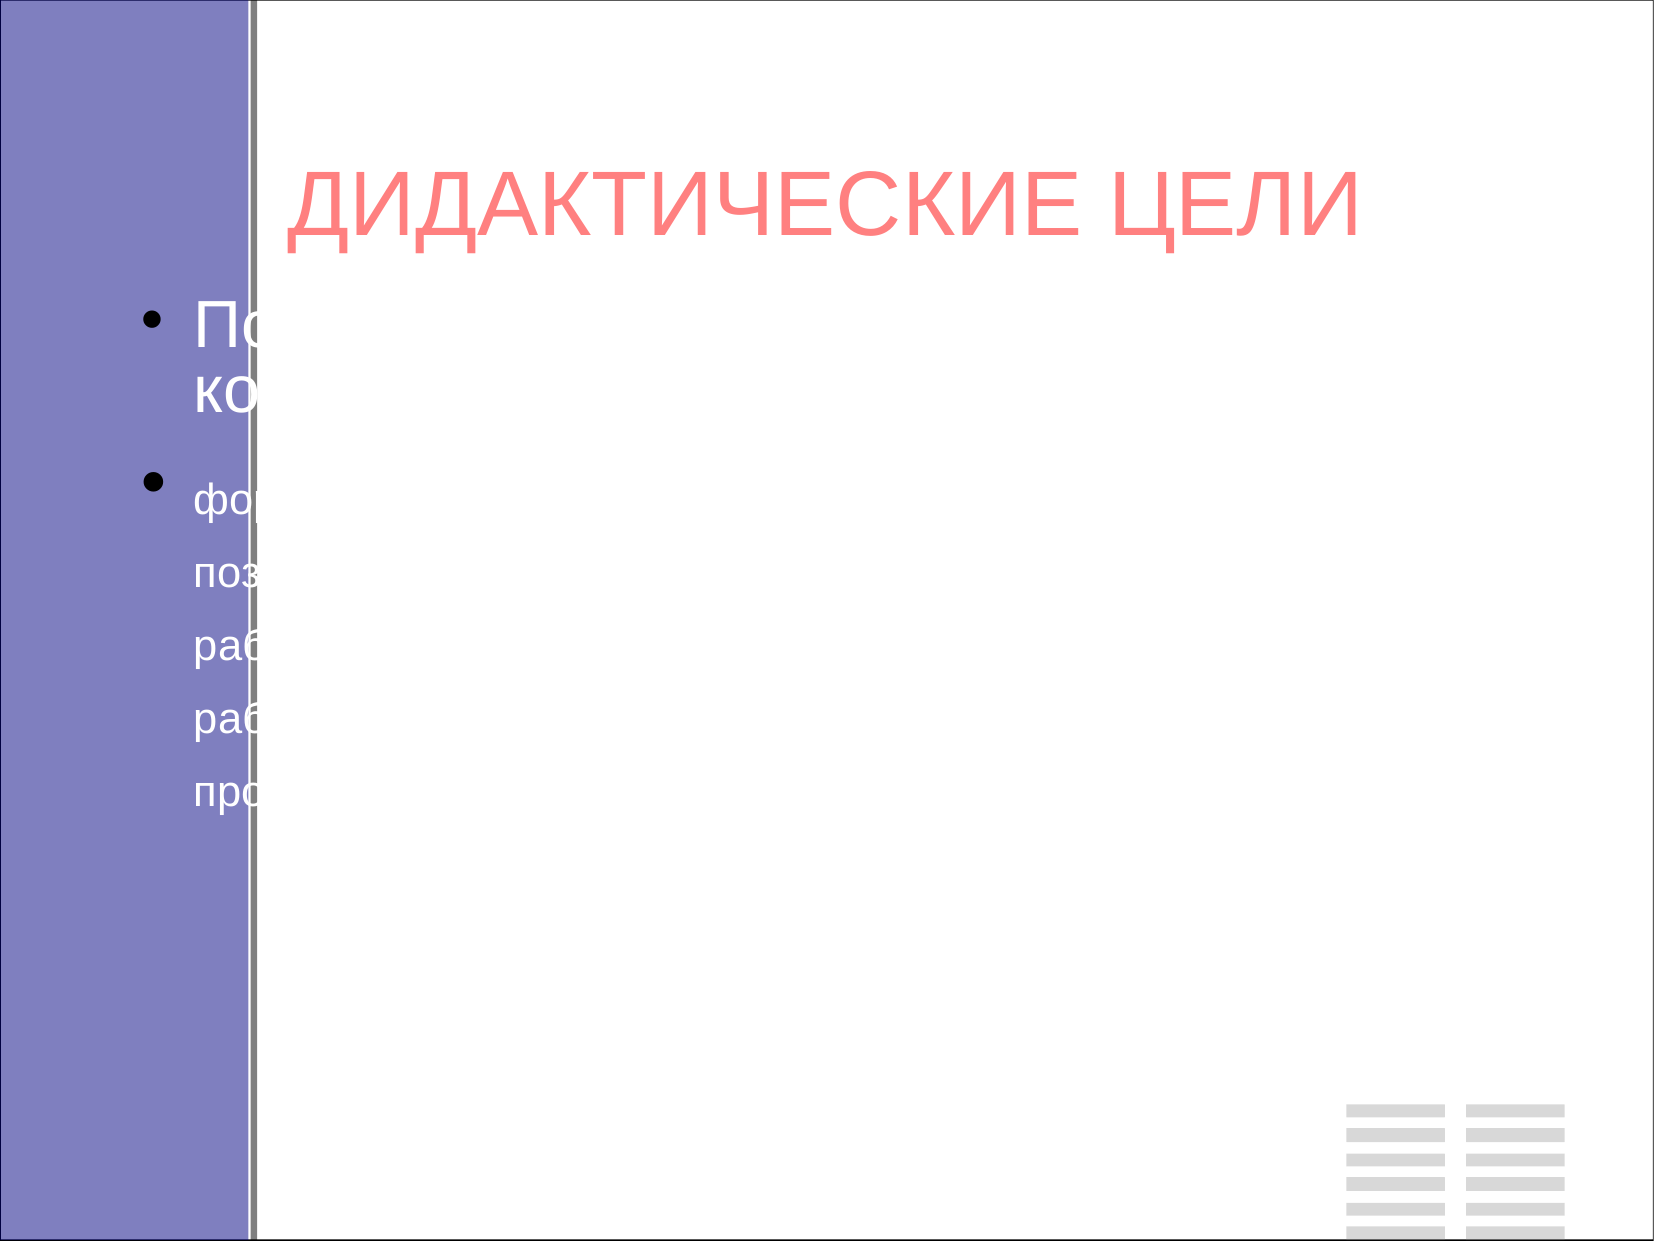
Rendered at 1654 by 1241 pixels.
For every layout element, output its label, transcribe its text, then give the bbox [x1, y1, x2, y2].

title ДИДАКТИЧЕСКИЕ ЦЕЛИ [119, 112, 1532, 305]
list Познакомить детей с устройством компьютера формирование компетентности в сфере самостоятельной познавательной деятельности, критического мышления, навыков работы в команде, приобретение навыков самостоятельной работы с большими объемами информации, умений увидеть проблему и наметить пути ее решения [123, 295, 1536, 1026]
